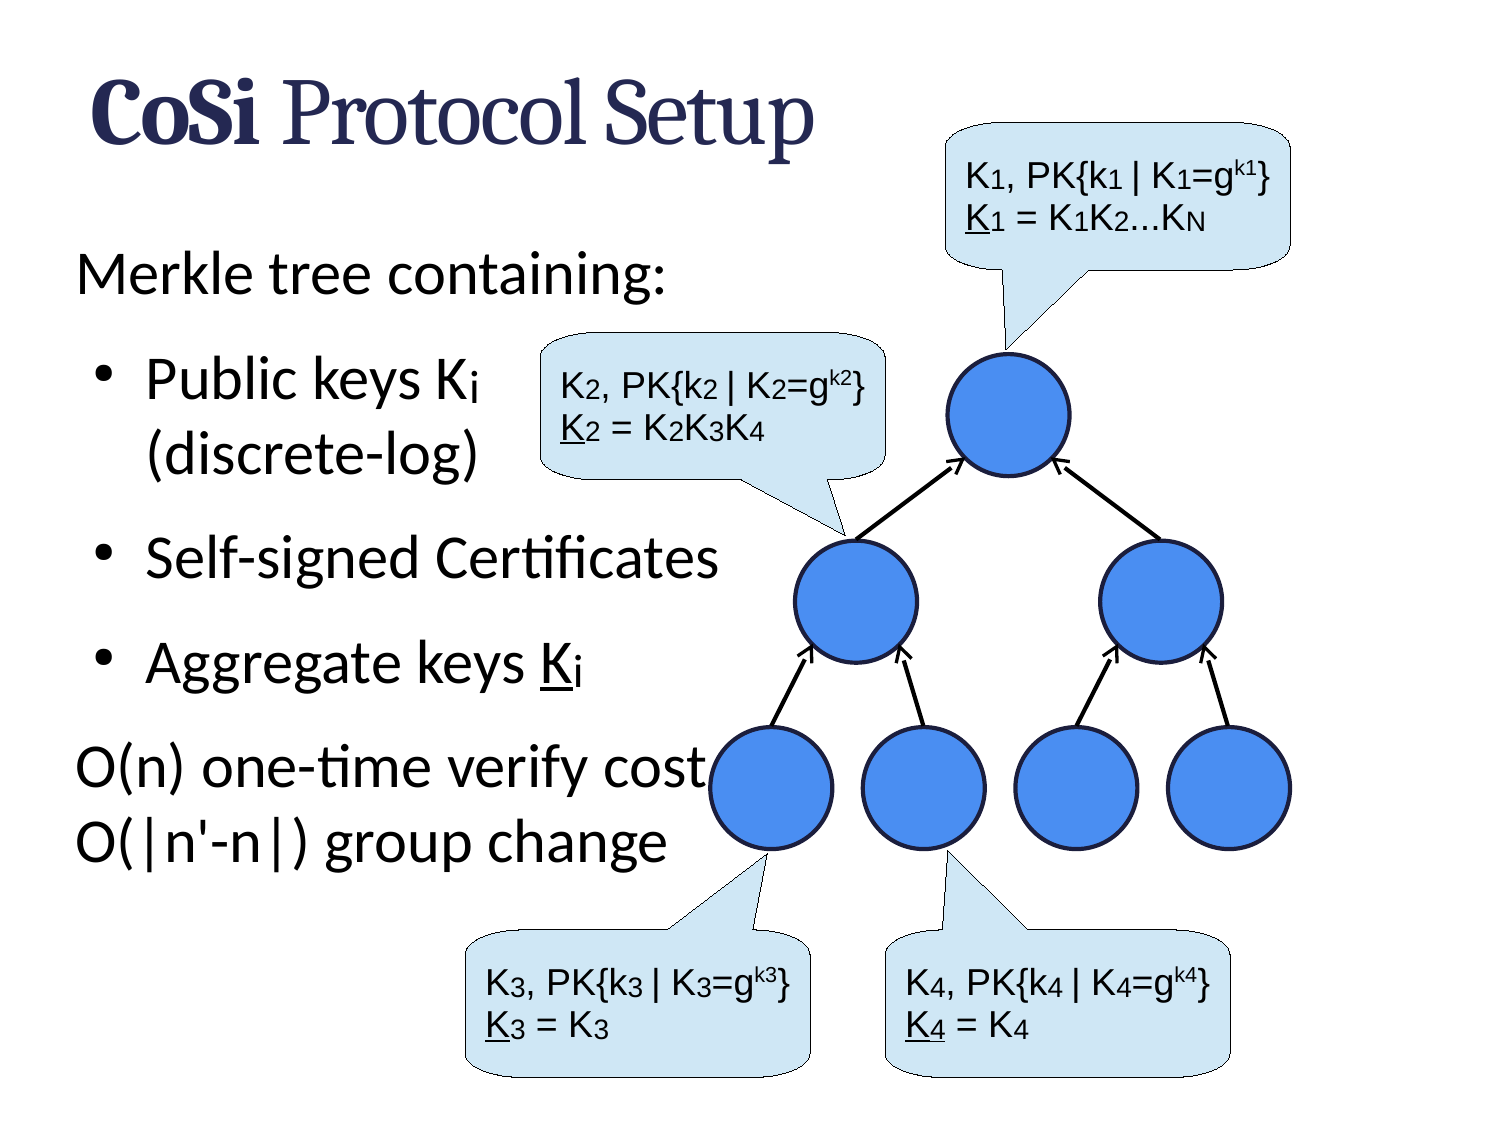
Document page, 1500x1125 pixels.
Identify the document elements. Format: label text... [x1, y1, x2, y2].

text_box [1167, 727, 1291, 850]
text_box [862, 727, 985, 850]
text_box K1, PK{k1 | K1=gk1} K1 = K1K2...KN [945, 122, 1291, 350]
list Merkle tree containing: Public keys Ki (discrete-log) Self-signed Certificates Aggregate keys Ki O(n) one-time verify cost O(|n'-n|) group change [75, 232, 1325, 1096]
text_box [1015, 727, 1138, 850]
text_box [710, 727, 833, 850]
text_box K4, PK{k4 | K4=gk4} K4 = K4 [885, 850, 1231, 1078]
text_box [947, 354, 1070, 477]
text_box [795, 540, 918, 663]
text_box K2, PK{k2 | K2=gk2} K2 = K2K3K4 [540, 332, 886, 536]
text_box [1100, 540, 1223, 663]
title CoSi Protocol Setup [75, 12, 1325, 200]
